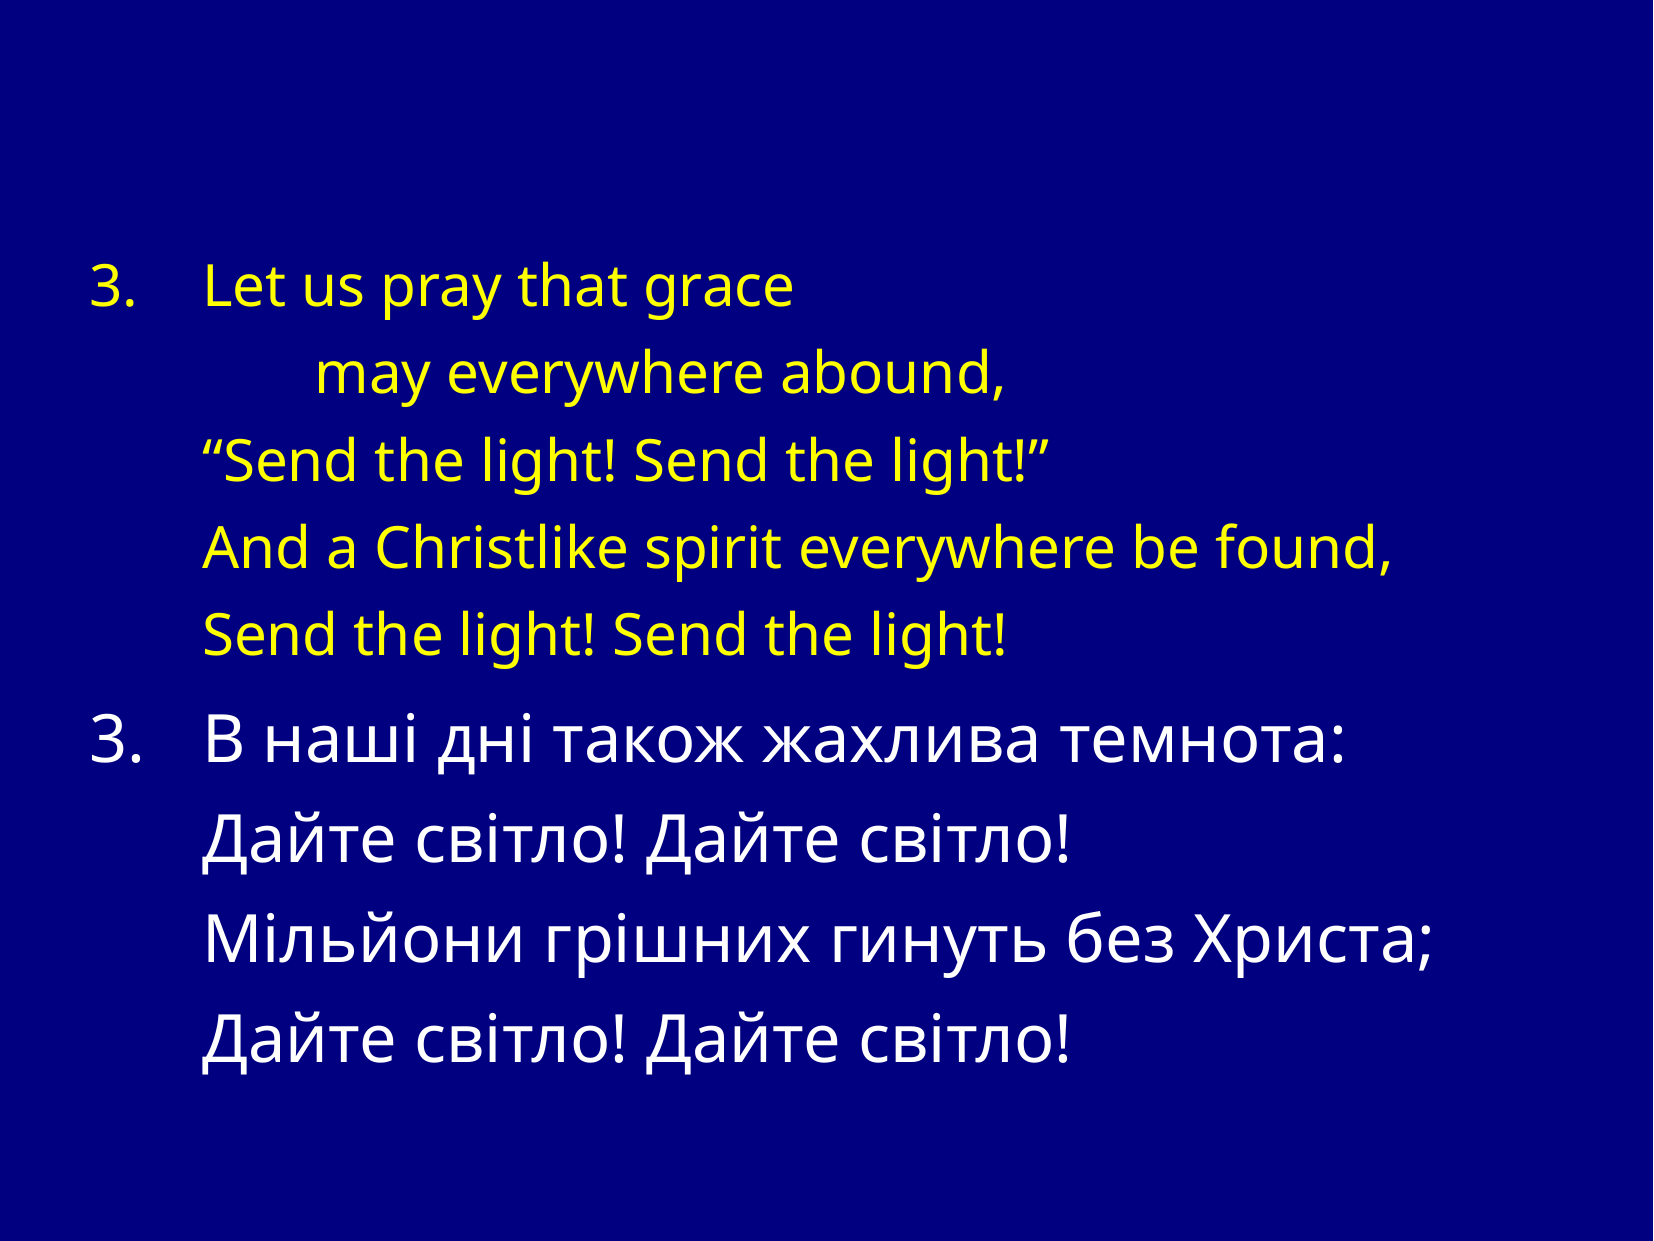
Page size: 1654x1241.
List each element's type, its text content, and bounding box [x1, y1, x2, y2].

text_box 3. Let us pray that grace may everywhere abound, “Send the light! Send the light!” And a Christlike spirit everywhere be found, Send the light! Send the light! [75, 150, 1576, 638]
text_box 3. В наші дні також жахлива темнота: Дайте світло! Дайте світло! Мільйони грішних гинуть без Христа; Дайте світло! Дайте світло! [75, 675, 1576, 1163]
